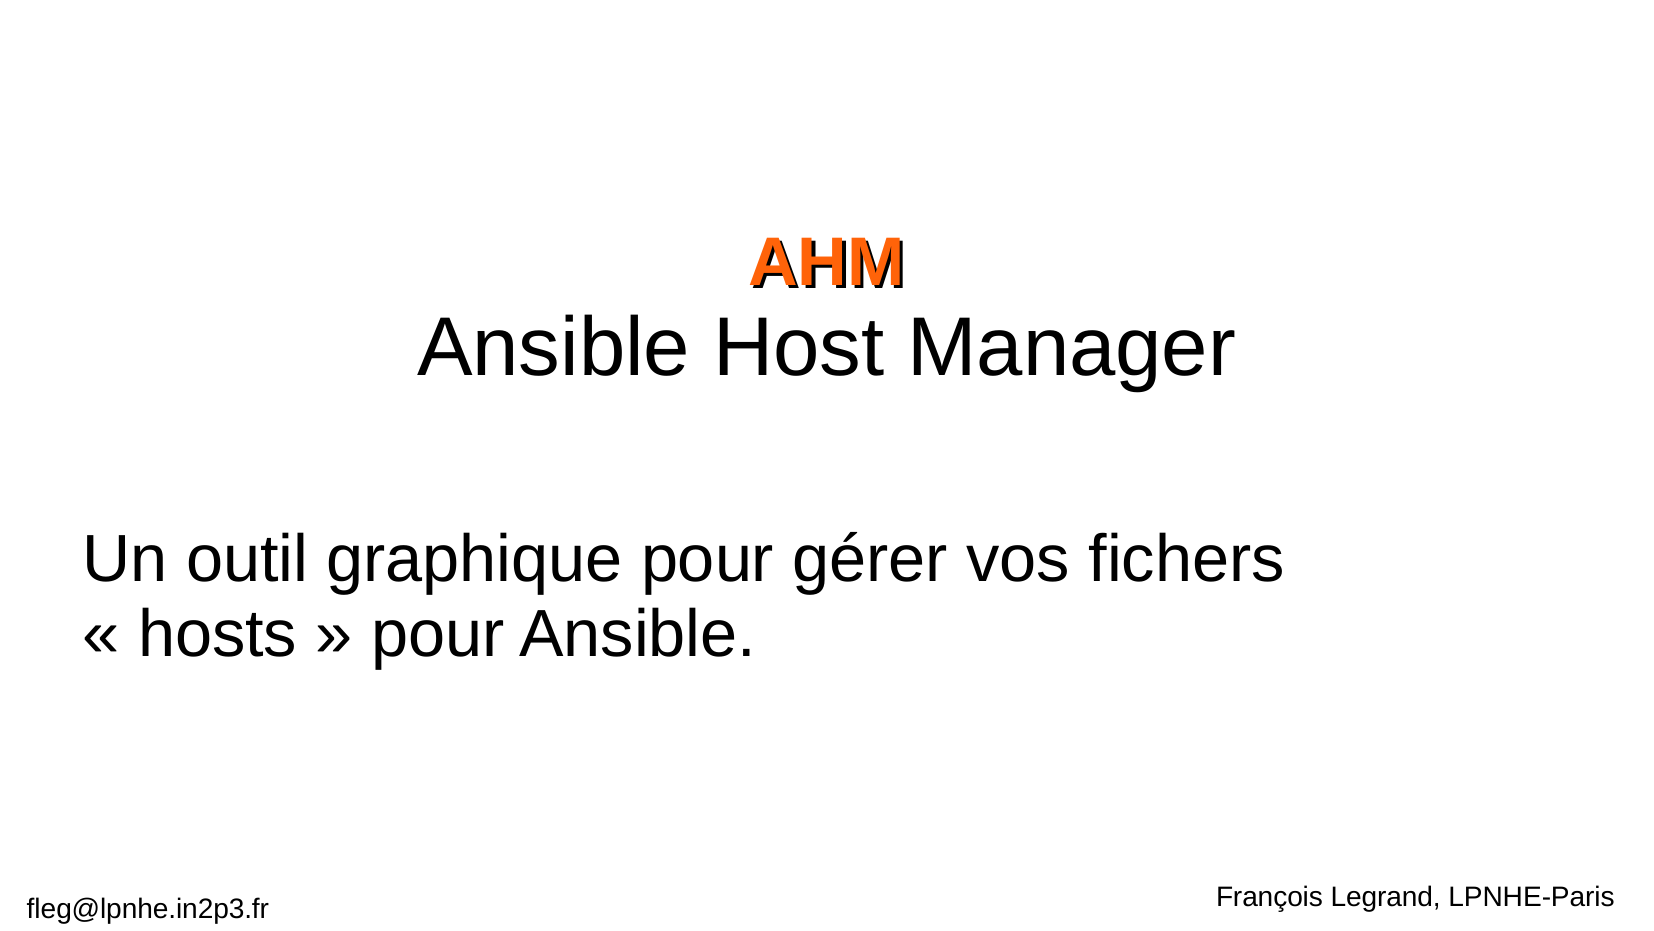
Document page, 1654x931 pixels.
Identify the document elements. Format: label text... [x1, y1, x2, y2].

title AHM Ansible Host Manager [82, 222, 1571, 394]
text_box fleg@lpnhe.in2p3.fr [11, 885, 284, 931]
subtitle Un outil graphique pour gérer vos fichers « hosts » pour Ansible. [82, 434, 1571, 758]
text_box François Legrand, LPNHE-Paris [1201, 874, 1630, 921]
